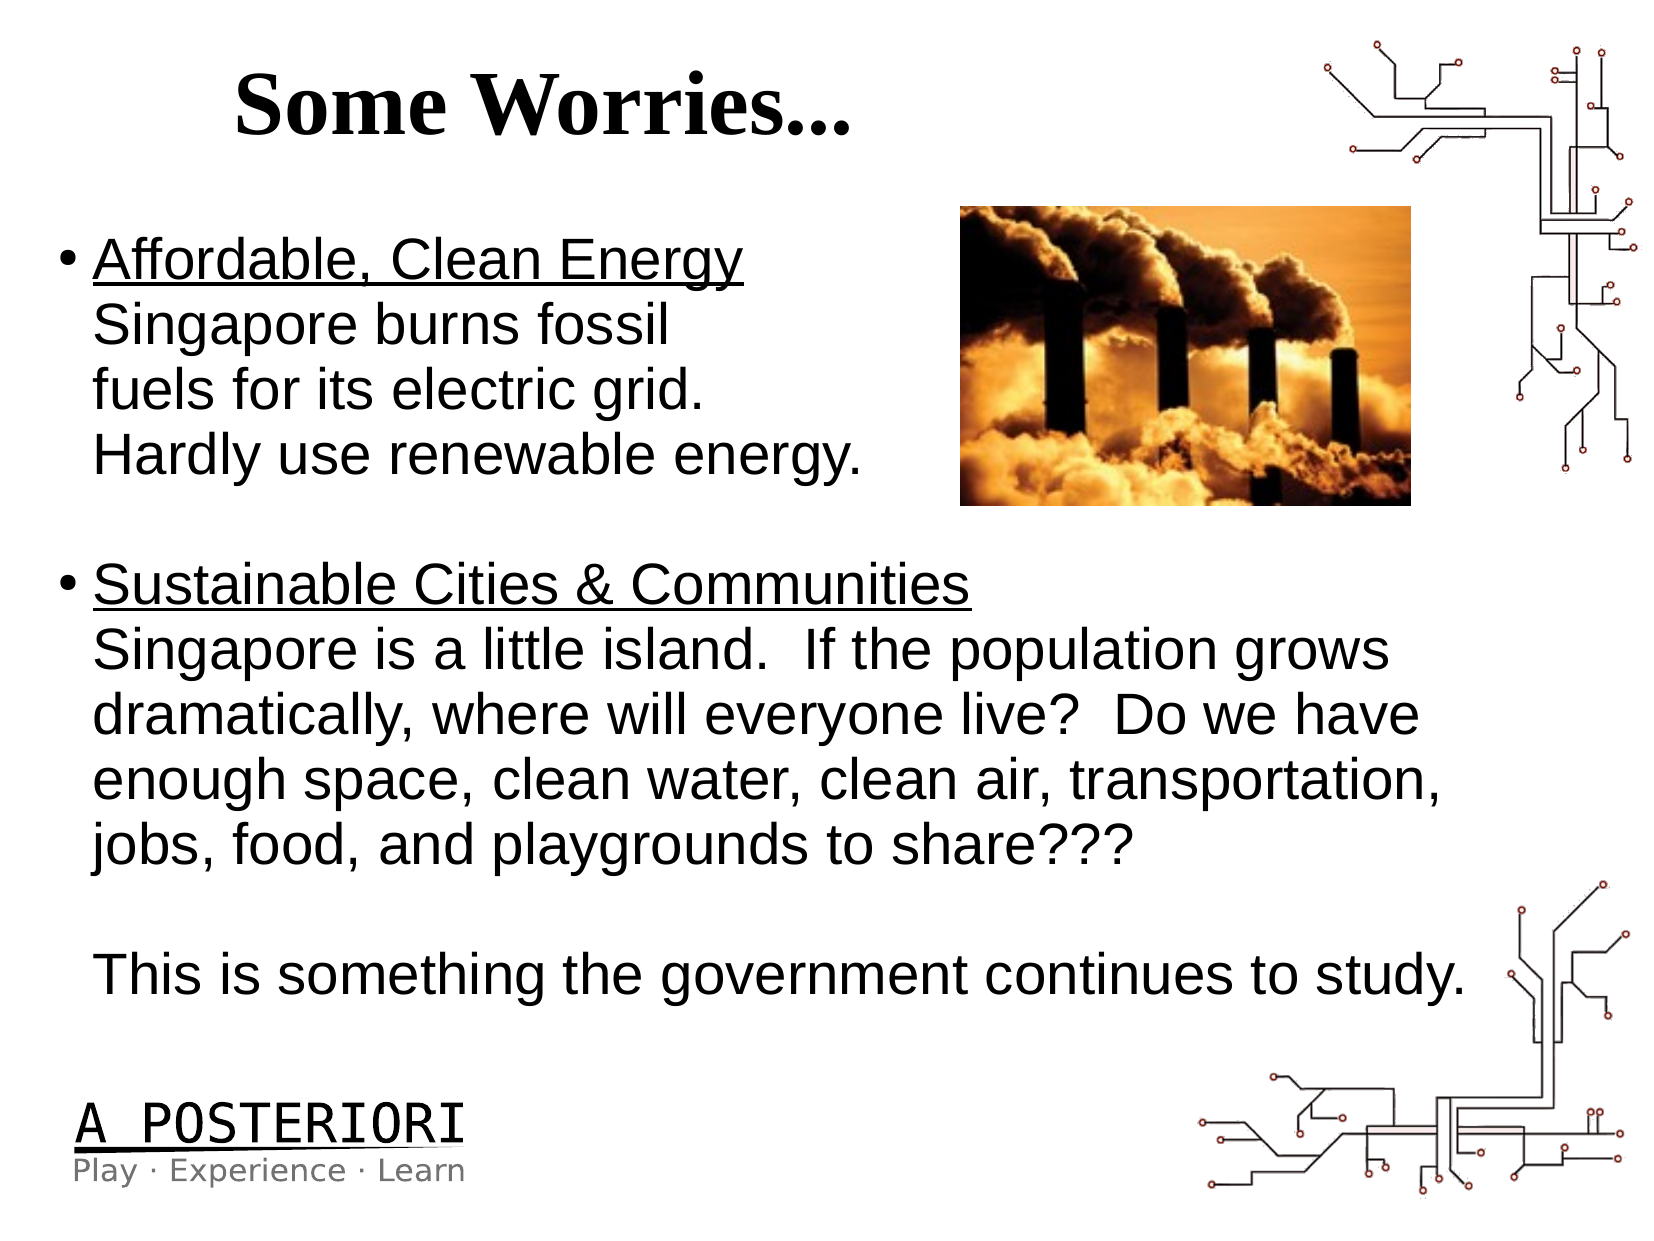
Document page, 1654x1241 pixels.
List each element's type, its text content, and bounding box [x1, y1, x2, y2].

text_box Affordable, Clean Energy Singapore burns fossil fuels for its electric grid. Hardly use renewable energy. Sustainable Cities & Communities Singapore is a little island. If the population grows dramatically, where will everyone live? Do we have enough space, clean water, clean air, transportation, jobs, food, and playgrounds to share??? This is something the government continues to study. [42, 219, 1528, 1090]
picture [1175, 862, 1636, 1201]
picture [73, 1101, 466, 1189]
picture [960, 35, 1643, 506]
title Some Worries... [11, 14, 1077, 192]
